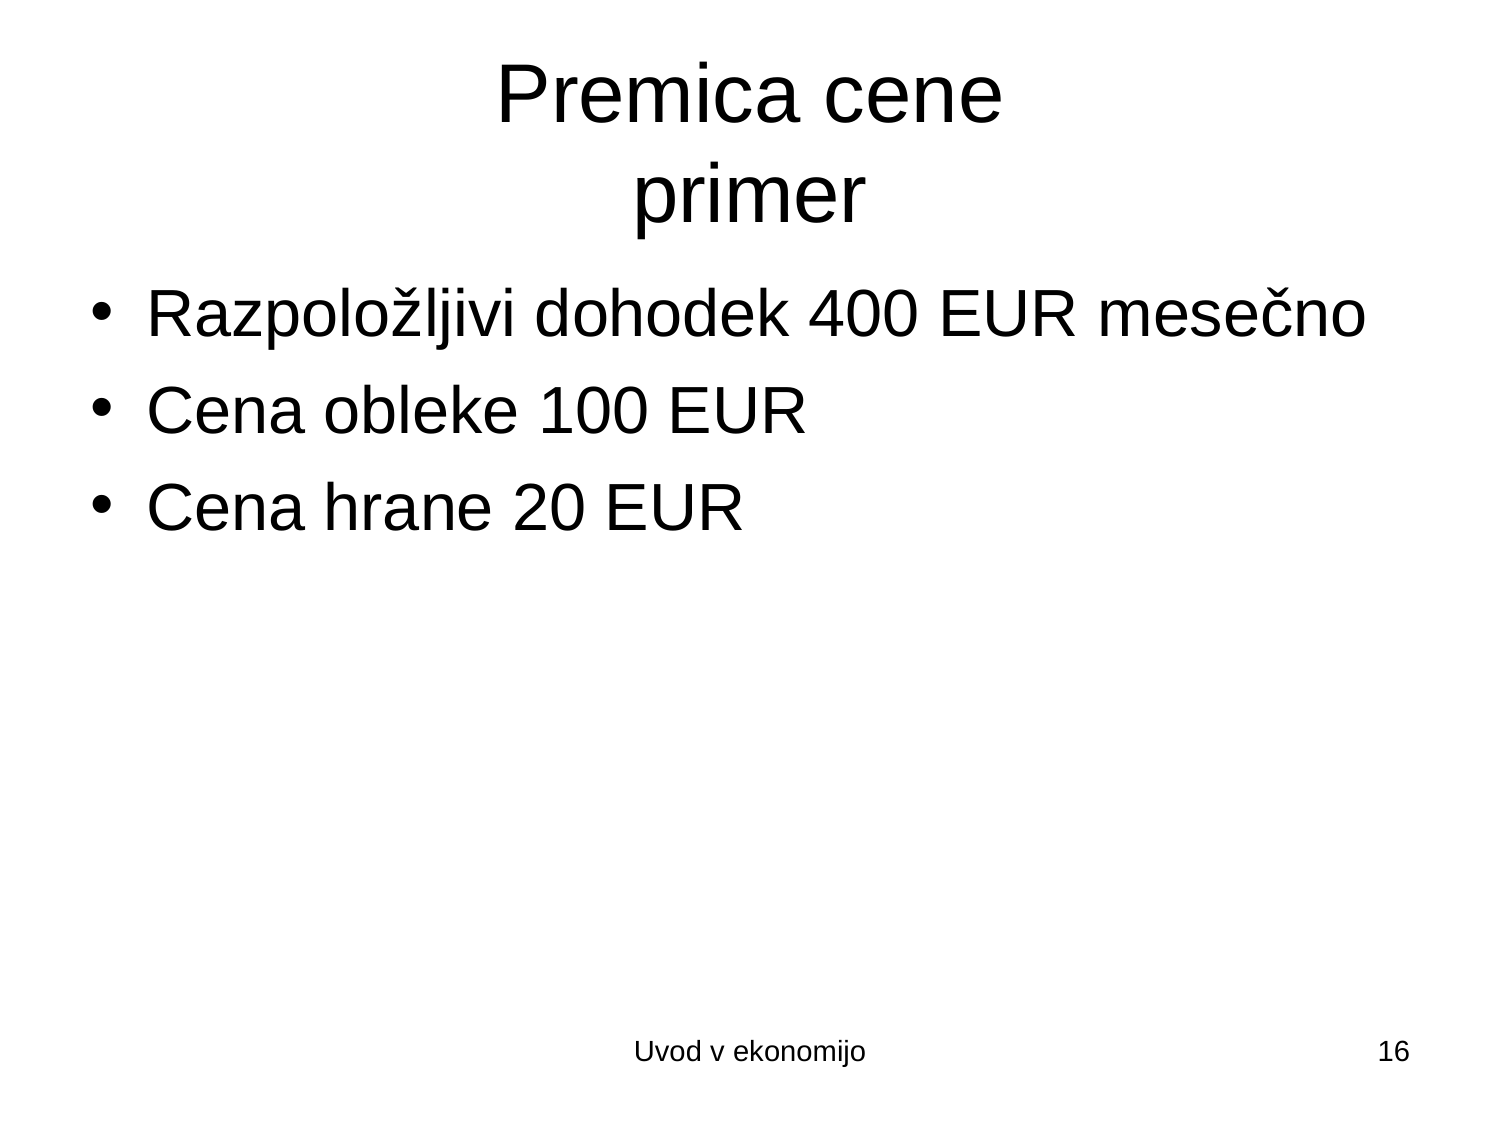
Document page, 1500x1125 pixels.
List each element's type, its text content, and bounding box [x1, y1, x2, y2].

text_box <number> [1074, 1024, 1426, 1103]
text_box Uvod v ekonomijo [512, 1024, 988, 1103]
title Premica cene primer [75, 31, 1426, 247]
list Razpoložljivi dohodek 400 EUR mesečno Cena obleke 100 EUR Cena hrane 20 EUR [75, 262, 1426, 1006]
